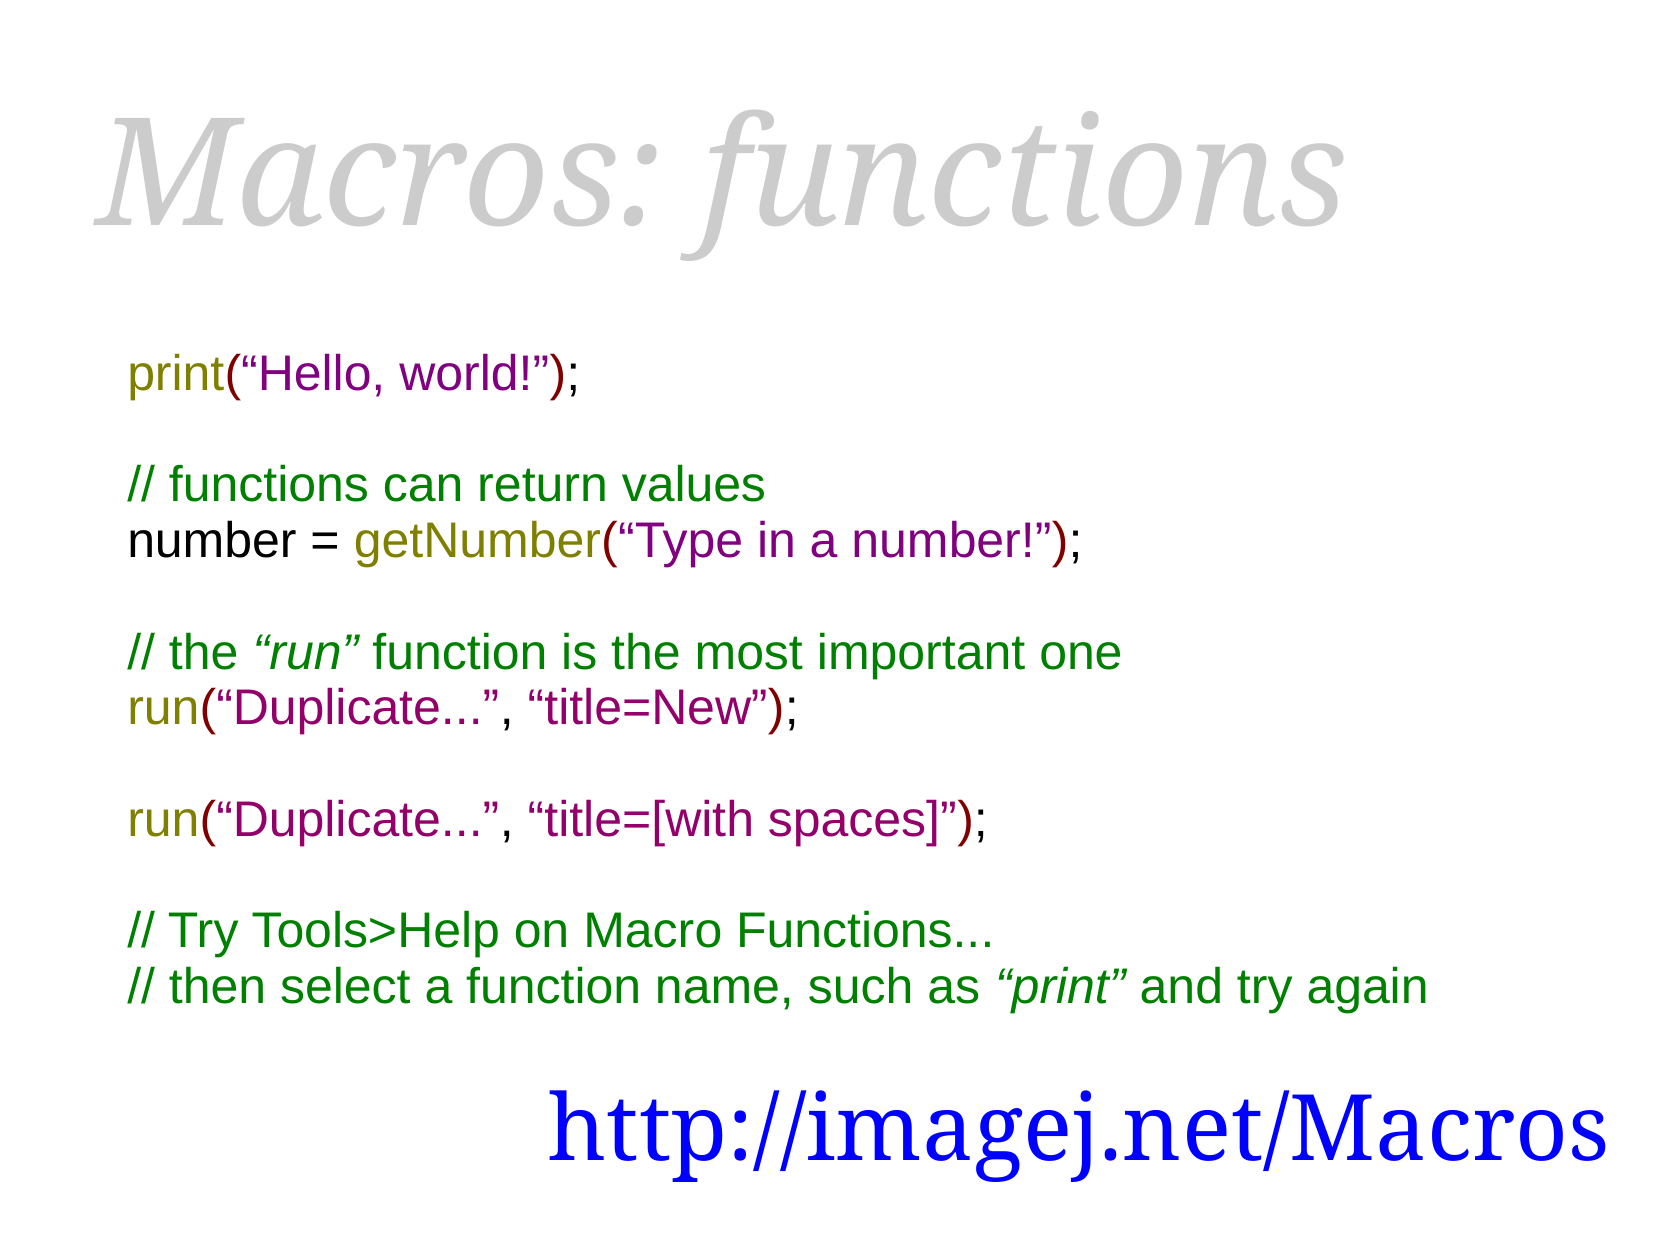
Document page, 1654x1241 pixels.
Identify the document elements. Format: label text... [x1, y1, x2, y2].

text_box print(“Hello, world!”); // functions can return values number = getNumber(“Type in a number!”); // the “run” function is the most important one run(“Duplicate...”, “title=New”); run(“Duplicate...”, “title=[with spaces]”); // Try Tools>Help on Macro Functions... // then select a function name, such as “print” and try again [112, 337, 1538, 1022]
text_box Macros: functions [81, 57, 1654, 239]
text_box http://imagej.net/Macros [50, 1055, 1626, 1172]
